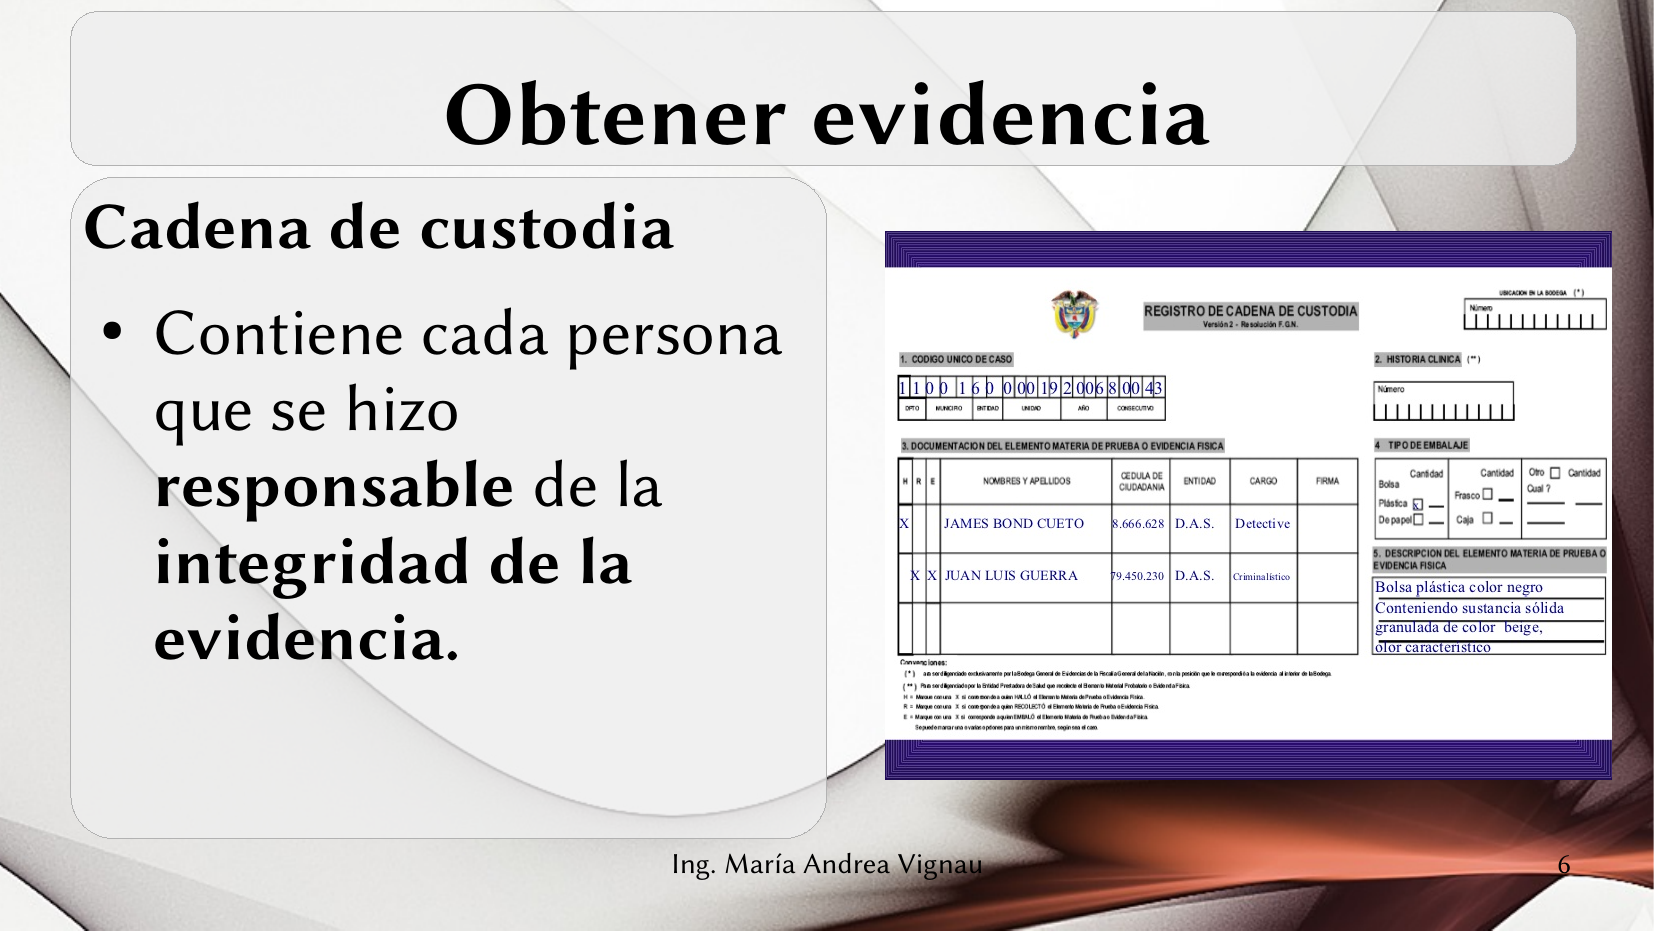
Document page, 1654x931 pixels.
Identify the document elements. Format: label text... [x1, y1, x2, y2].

picture [0, 0, 1654, 931]
title Obtener evidencia [82, 37, 1571, 193]
list Cadena de custodia Contiene cada persona que se hizo responsable de la integridad de la evidencia. [82, 188, 809, 827]
